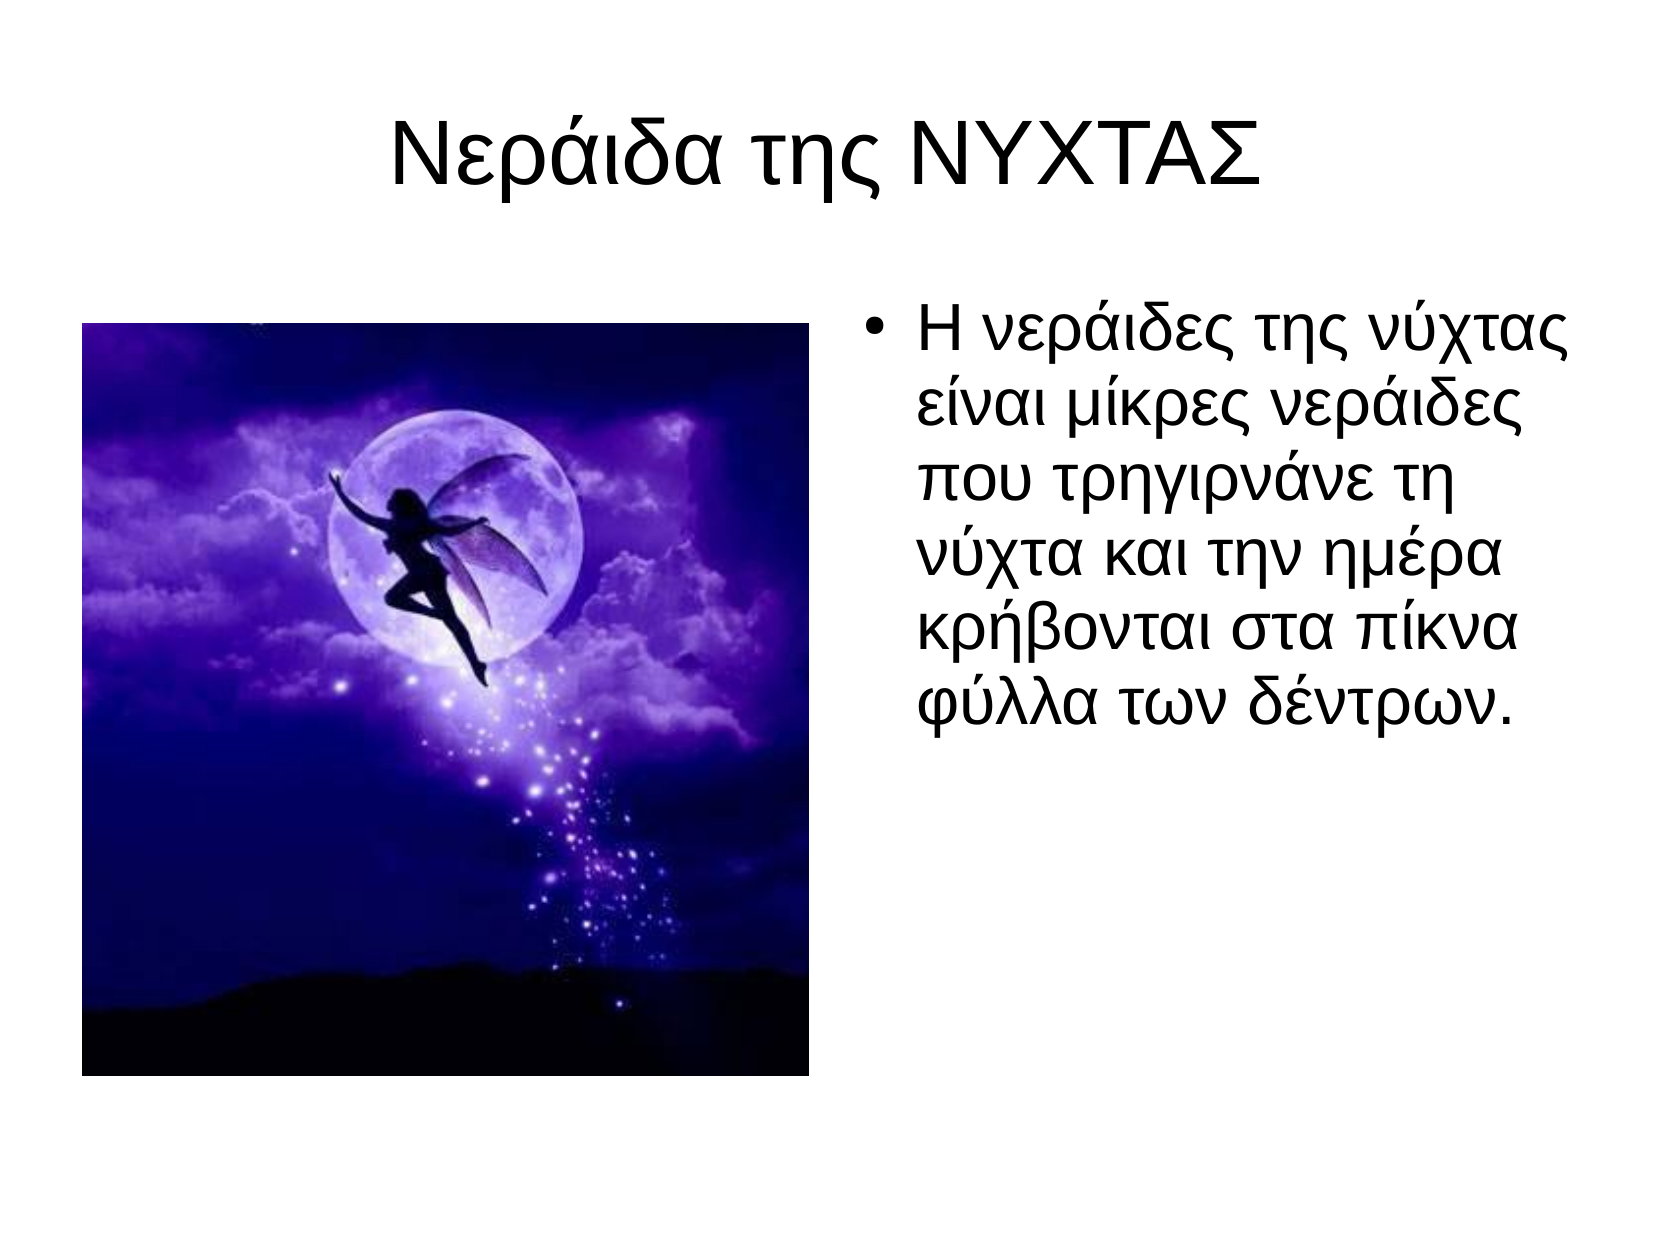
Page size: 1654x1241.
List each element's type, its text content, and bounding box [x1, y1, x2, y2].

title Νεράιδα της ΝΥΧΤΑΣ [82, 49, 1571, 257]
list Η νεράιδες της νύχτας είναι μίκρες νεράιδες που τρηγιρνάνε τη νύχτα και την ημέρα κρήβονται στα πίκνα φύλλα των δέντρων. [845, 290, 1572, 1109]
picture [82, 323, 809, 1076]
